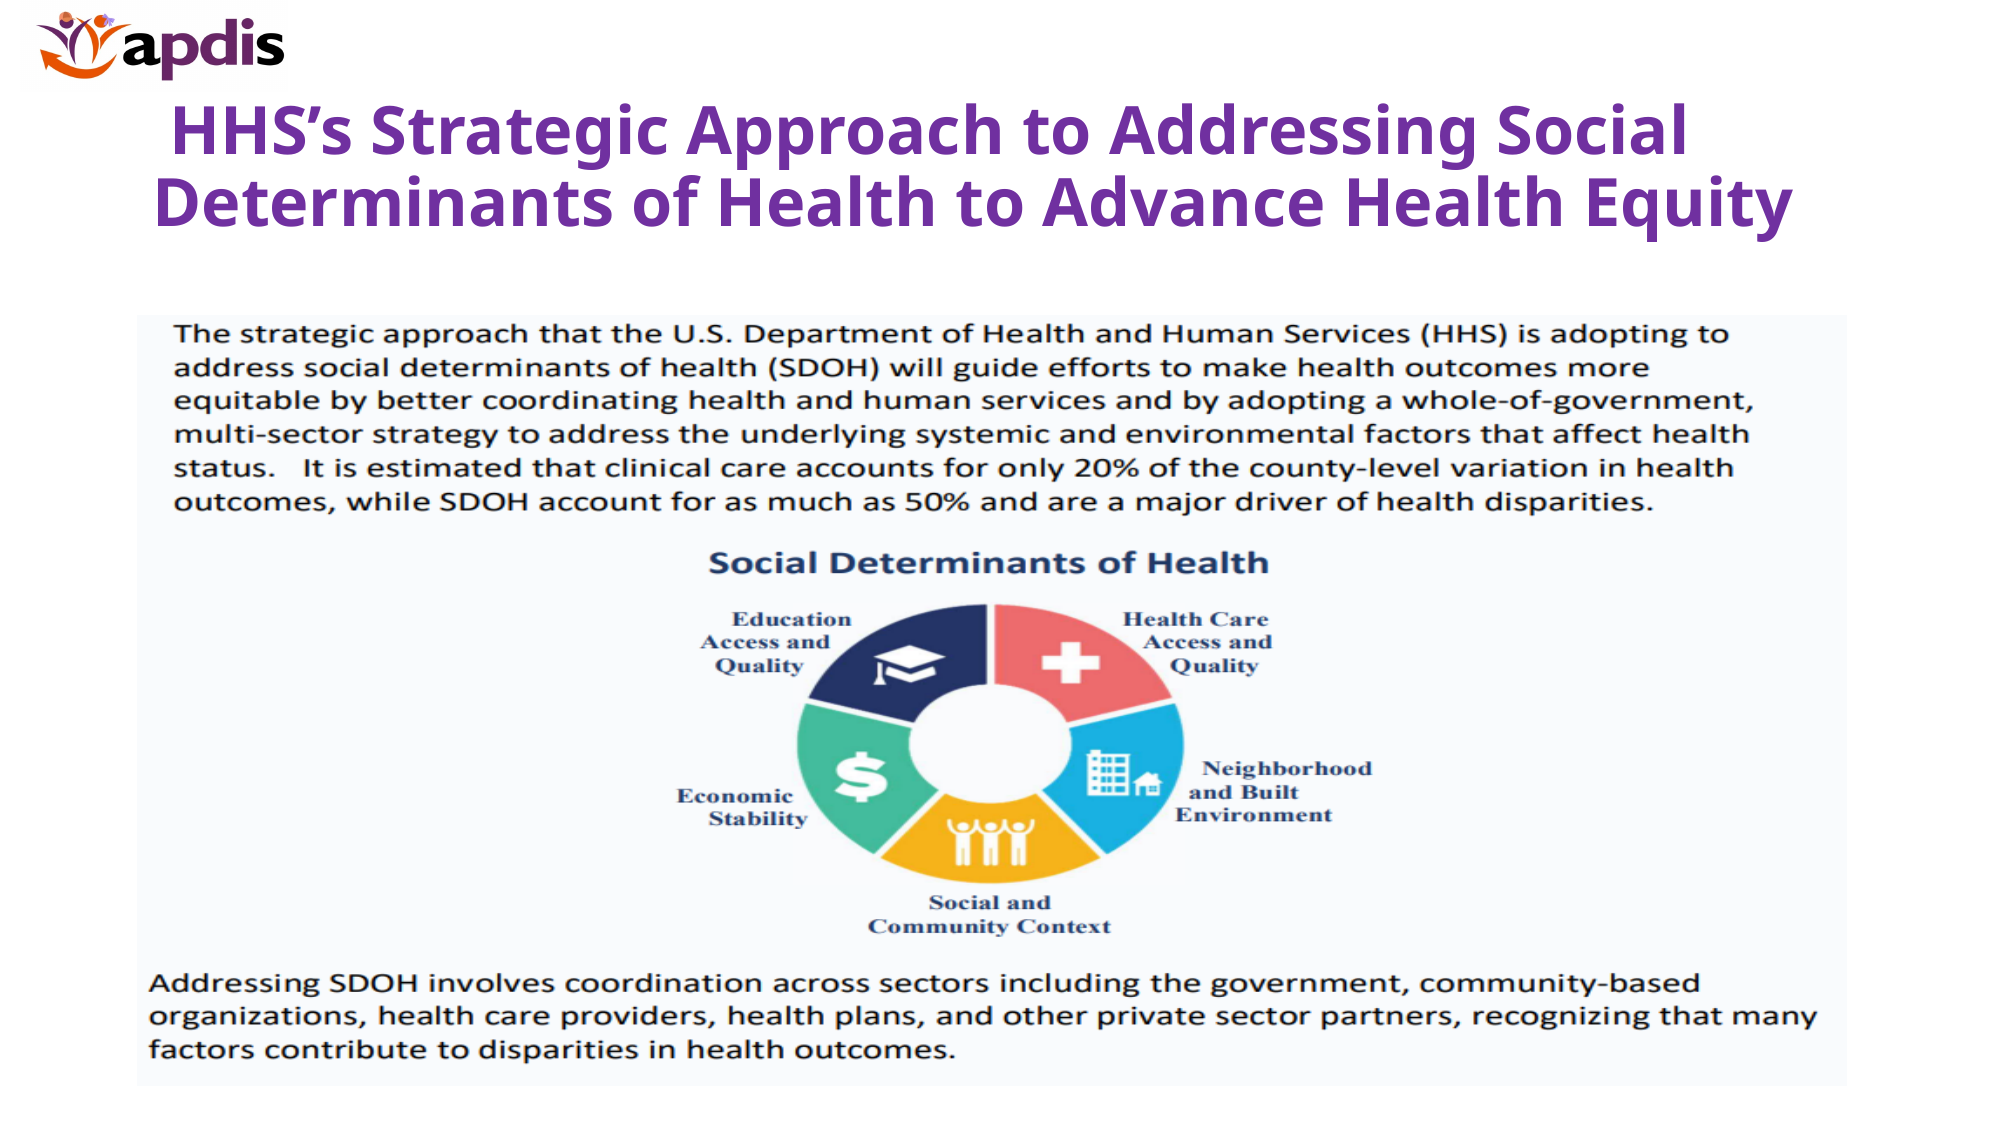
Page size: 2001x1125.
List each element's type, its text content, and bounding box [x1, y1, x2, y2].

title HHS’s Strategic Approach to Addressing Social Determinants of Health to Advance Health Equity [137, 59, 1863, 278]
picture [137, 315, 1847, 1086]
picture [20, 0, 288, 92]
